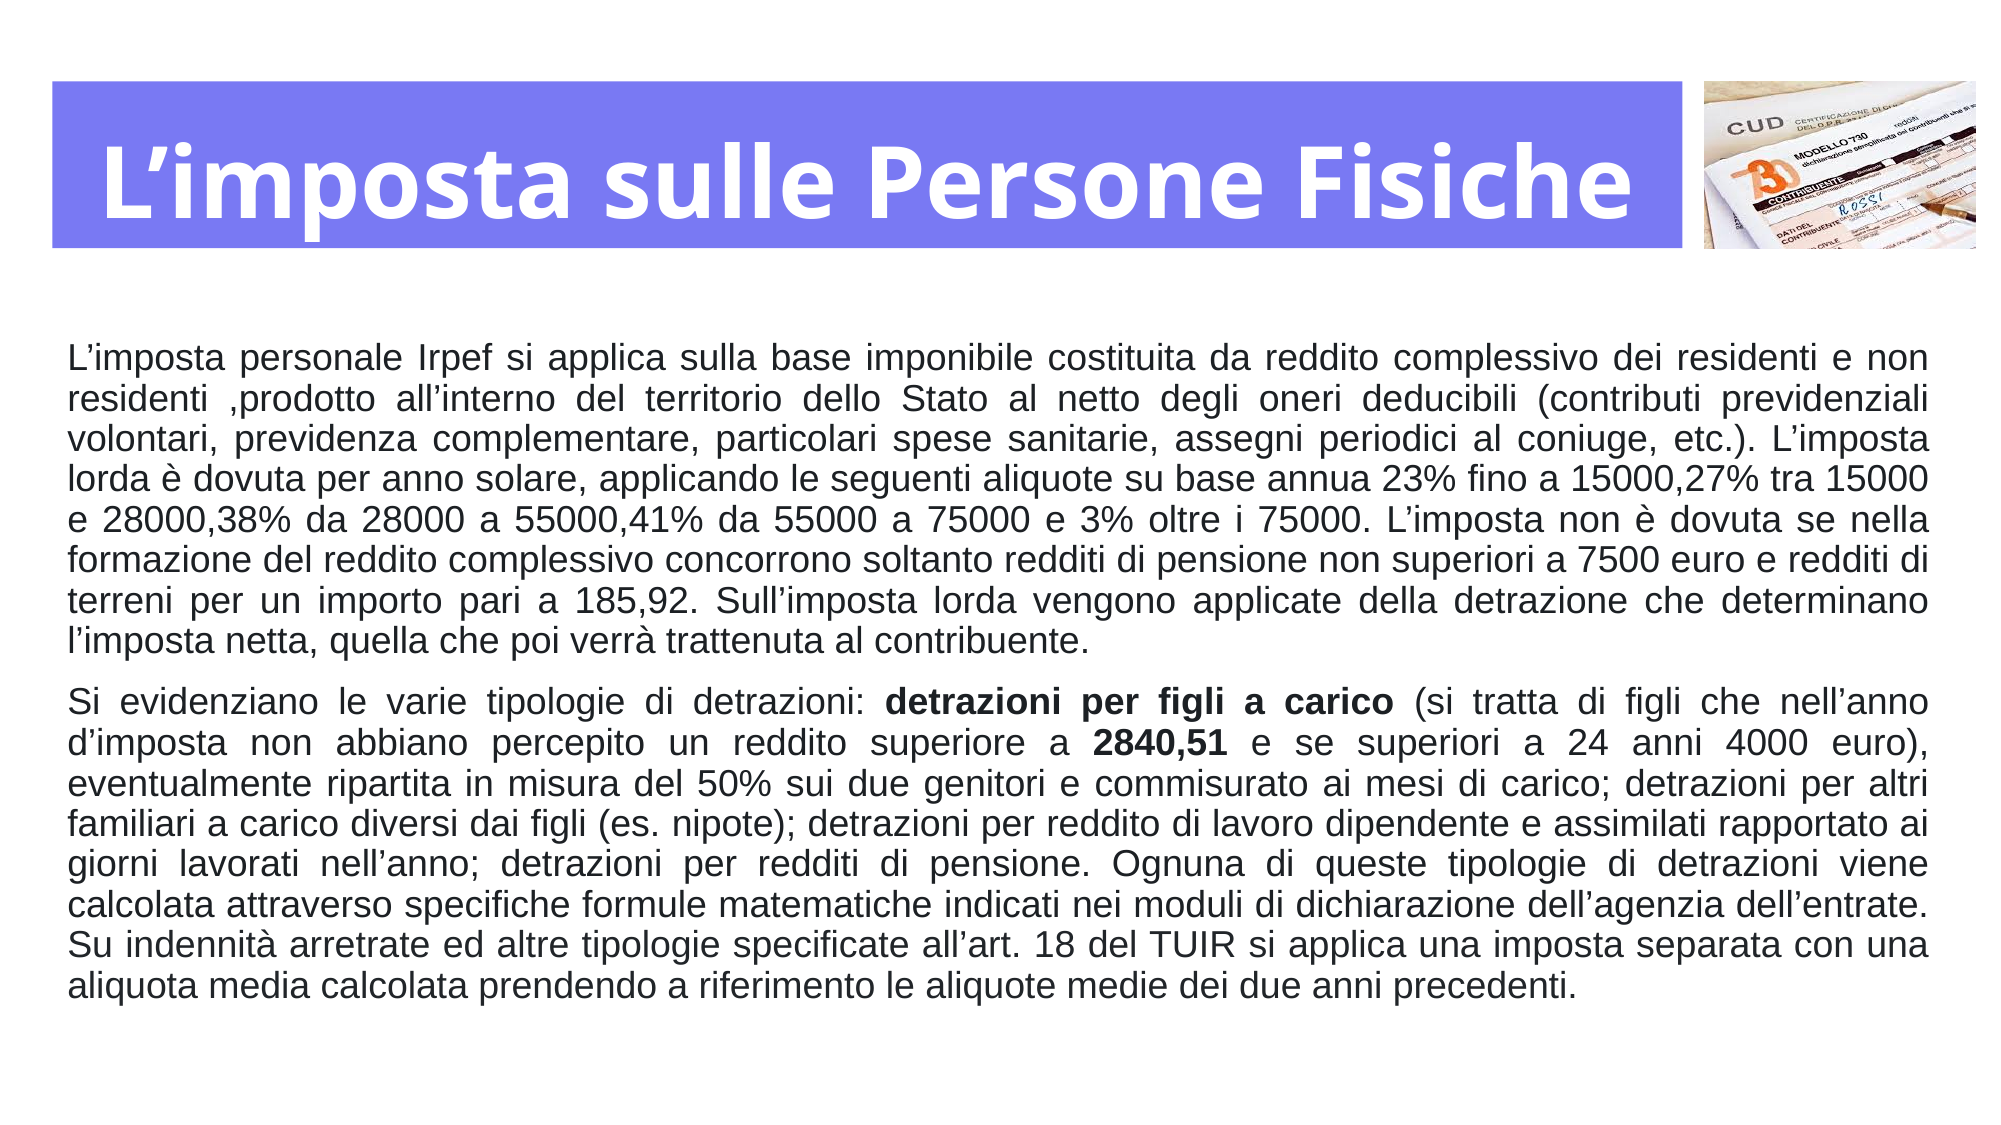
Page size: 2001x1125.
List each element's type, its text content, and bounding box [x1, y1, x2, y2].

title L’imposta sulle Persone Fisiche [52, 81, 1683, 249]
picture [1704, 81, 1976, 249]
subtitle L’imposta personale Irpef si applica sulla base imponibile costituita da reddito complessivo dei residenti e non residenti ,prodotto all’interno del territorio dello Stato al netto degli oneri deducibili (contributi previdenziali volontari, previdenza complementare, particolari spese sanitarie, assegni periodici al coniuge, etc.). L’imposta lorda è dovuta per anno solare, applicando le seguenti aliquote su base annua 23% fino a 15000,27% tra 15000 e 28000,38% da 28000 a 55000,41% da 55000 a 75000 e 3% oltre i 75000. L’imposta non è dovuta se nella formazione del reddito complessivo concorrono soltanto redditi di pensione non superiori a 7500 euro e redditi di terreni per un importo pari a 185,92. Sull’imposta lorda vengono applicate della detrazione che determinano l’imposta netta, quella che poi verrà trattenuta al contribuente. Si evidenziano le varie tipologie di detrazioni: detrazioni per figli a carico (si tratta di figli che nell’anno d’imposta non abbiano percepito un reddito superiore a 2840,51 e se superiori a 24 anni 4000 euro), eventualmente ripartita in misura del 50% sui due genitori e commisurato ai mesi di carico; detrazioni per altri familiari a carico diversi dai figli (es. nipote); detrazioni per reddito di lavoro dipendente e assimilati rapportato ai giorni lavorati nell’anno; detrazioni per redditi di pensione. Ognuna di queste tipologie di detrazioni viene calcolata attraverso specifiche formule matematiche indicati nei moduli di dichiarazione dell’agenzia dell’entrate. Su indennità arretrate ed altre tipologie specificate all’art. 18 del TUIR si applica una imposta separata con una aliquota media calcolata prendendo a riferimento le aliquote medie dei due anni precedenti. [52, 330, 1945, 1070]
